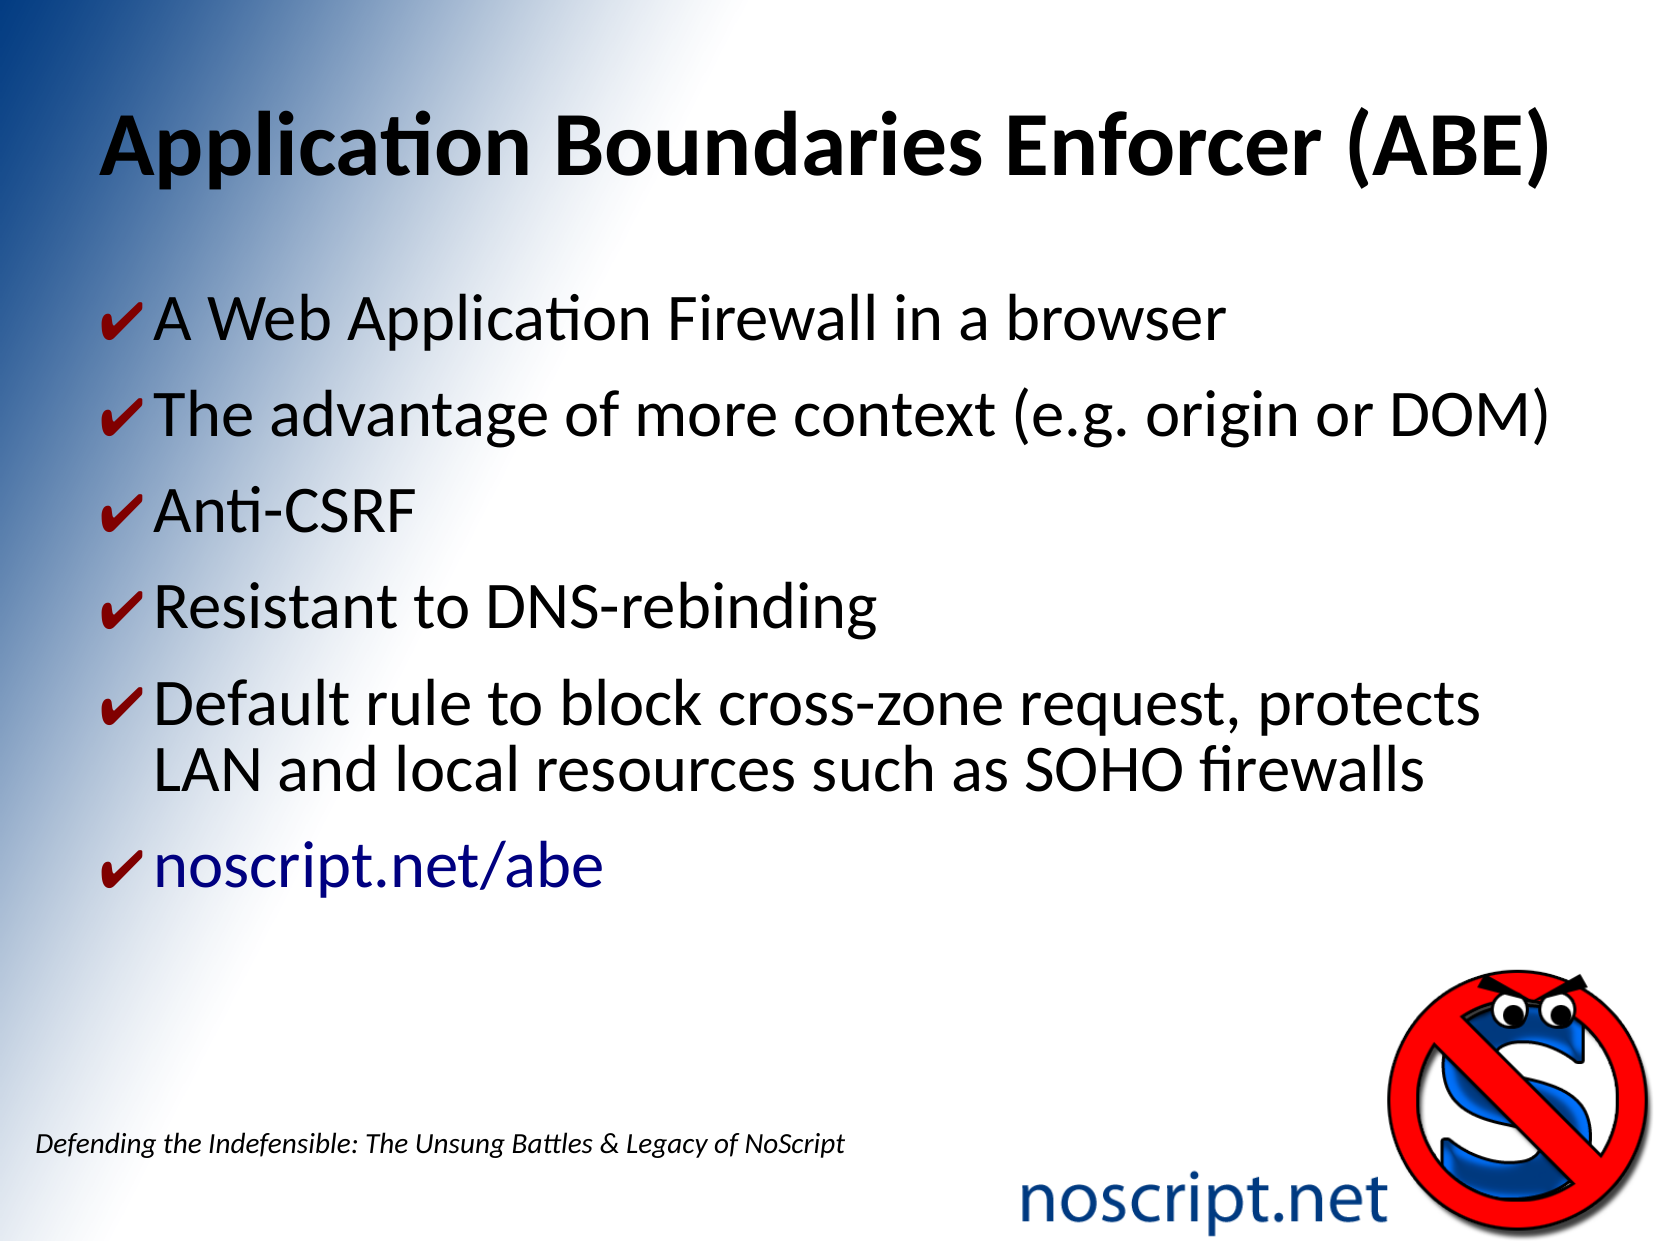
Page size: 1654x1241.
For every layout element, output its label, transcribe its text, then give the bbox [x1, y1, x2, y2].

picture [0, 0, 1654, 1241]
list A Web Application Firewall in a browser The advantage of more context (e.g. origin or DOM) Anti-CSRF Resistant to DNS-rebinding Default rule to block cross-zone request, protects LAN and local resources such as SOHO firewalls noscript.net/abe [82, 290, 1571, 1010]
title Application Boundaries Enforcer (ABE) [82, 49, 1571, 257]
